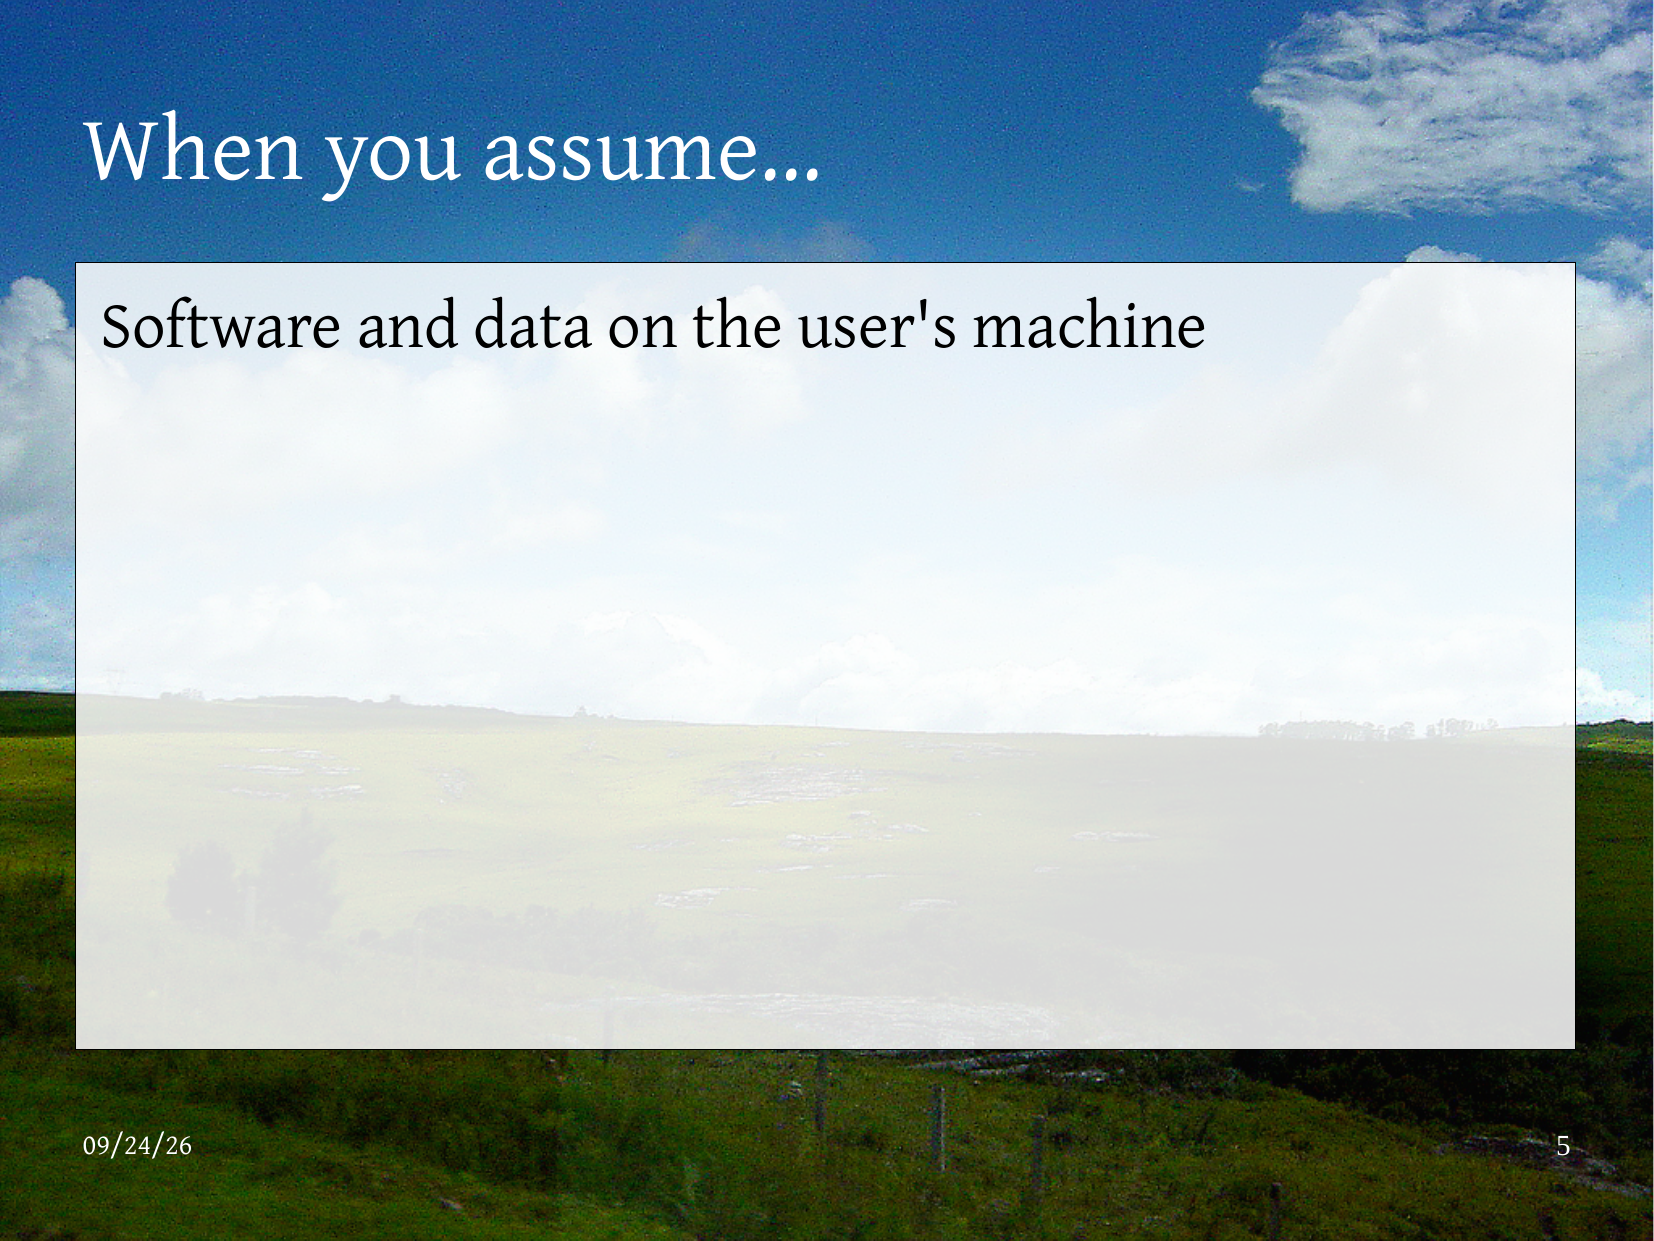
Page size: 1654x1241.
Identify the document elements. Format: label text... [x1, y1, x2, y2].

picture [0, 0, 1654, 1241]
title When you assume... [82, 56, 1571, 250]
list Software and data on the user's machine [82, 290, 1571, 1094]
